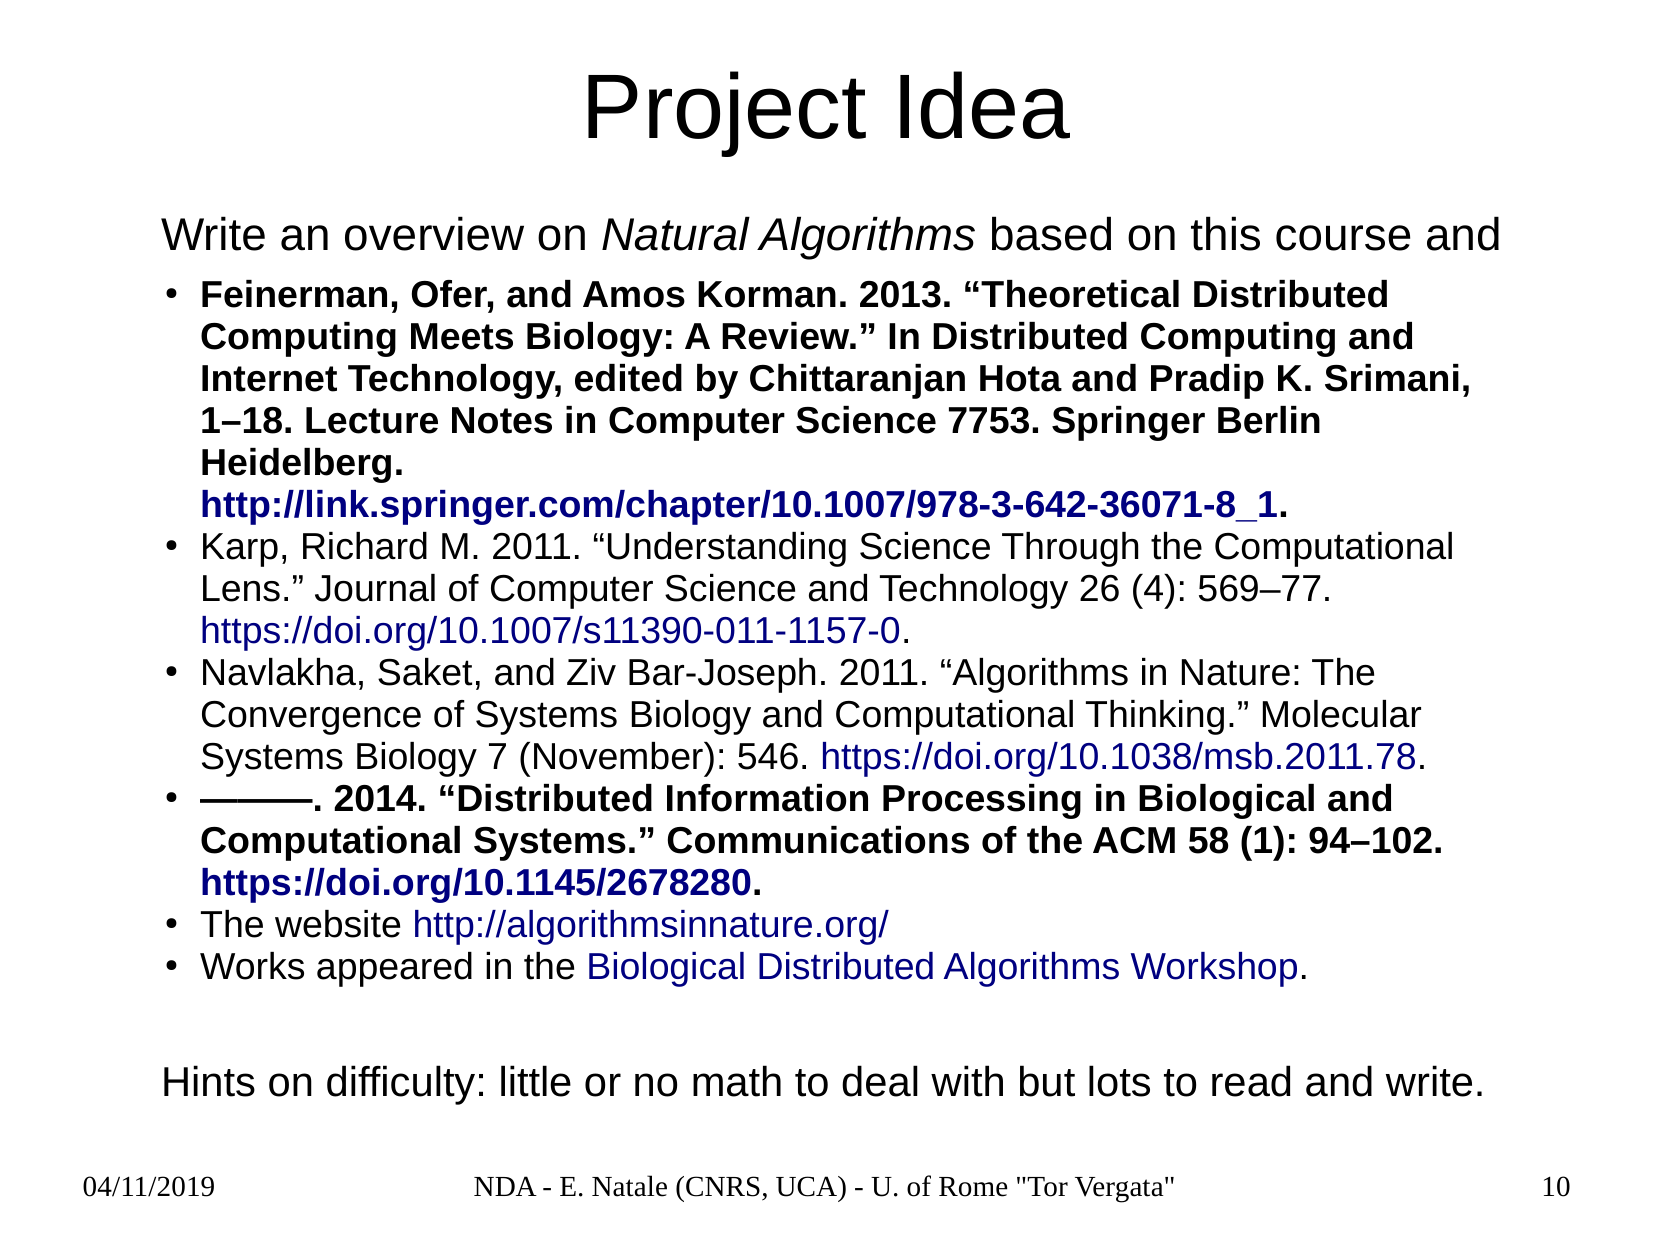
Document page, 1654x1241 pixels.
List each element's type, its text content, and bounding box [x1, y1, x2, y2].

title Project Idea [82, 38, 1571, 176]
text_box Hints on difficulty: little or no math to deal with but lots to read and write. [146, 1051, 1546, 1114]
text_box Write an overview on Natural Algorithms based on this course and [146, 201, 1576, 268]
text_box Feinerman, Ofer, and Amos Korman. 2013. “Theoretical Distributed Computing Meets Biology: A Review.” In Distributed Computing and Internet Technology, edited by Chittaranjan Hota and Pradip K. Srimani, 1–18. Lecture Notes in Computer Science 7753. Springer Berlin Heidelberg. http://link.springer.com/chapter/10.1007/978-3-642-36071-8_1. Karp, Richard M. 2011. “Understanding Science Through the Computational Lens.” Journal of Computer Science and Technology 26 (4): 569–77. https://doi.org/10.1007/s11390-011-1157-0. Navlakha, Saket, and Ziv Bar-Joseph. 2011. “Algorithms in Nature: The Convergence of Systems Biology and Computational Thinking.” Molecular Systems Biology 7 (November): 546. https://doi.org/10.1038/msb.2011.78. ———. 2014. “Distributed Information Processing in Biological and Computational Systems.” Communications of the ACM 58 (1): 94–102. https://doi.org/10.1145/2678280. The website http://algorithmsinnature.org/ Works appeared in the Biological Distributed Algorithms Workshop. [150, 268, 1501, 995]
